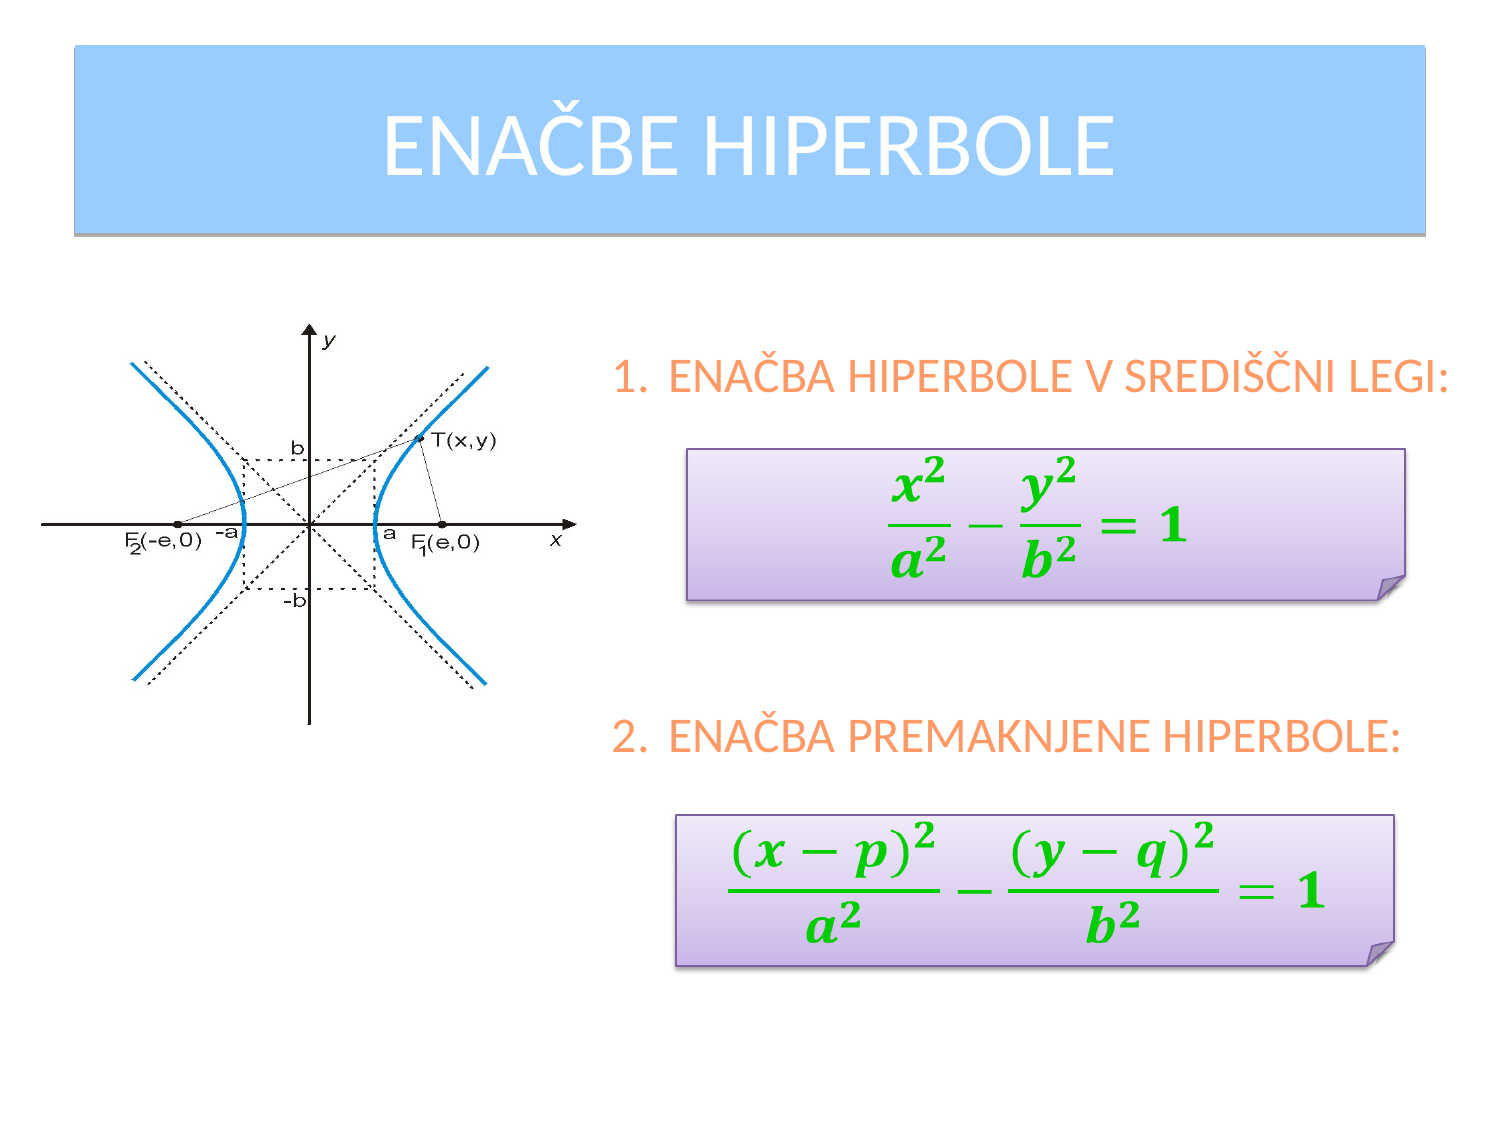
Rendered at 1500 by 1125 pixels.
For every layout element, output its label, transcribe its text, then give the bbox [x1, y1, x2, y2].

text_box [668, 810, 1401, 976]
text_box ENAČBA HIPERBOLE V SREDIŠČNI LEGI: ENAČBA PREMAKNJENE HIPERBOLE: [597, 334, 1472, 770]
picture [41, 323, 577, 725]
text_box [679, 444, 1412, 610]
title ENAČBE HIPERBOLE [75, 45, 1425, 233]
